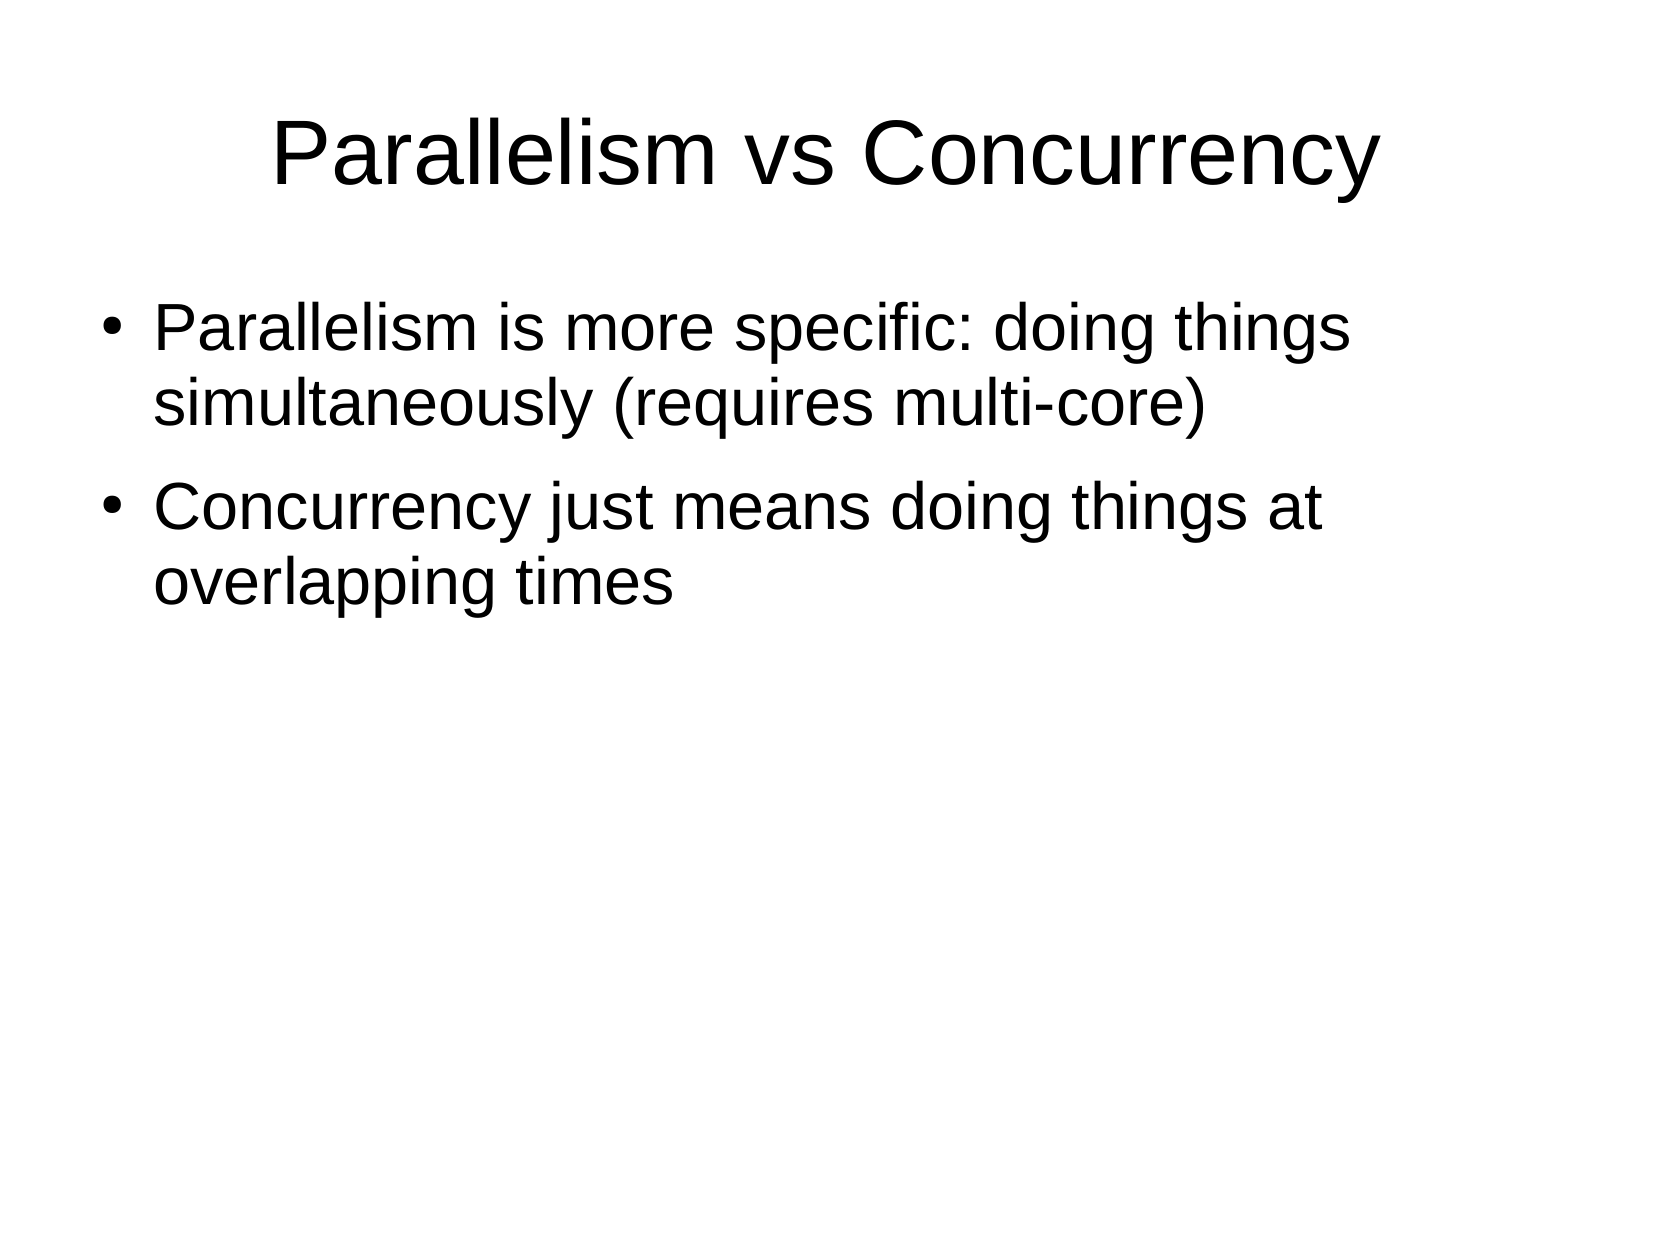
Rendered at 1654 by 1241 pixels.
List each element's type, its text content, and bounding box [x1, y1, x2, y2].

title Parallelism vs Concurrency [82, 49, 1571, 257]
list Parallelism is more specific: doing things simultaneously (requires multi-core) Concurrency just means doing things at overlapping times [82, 290, 1571, 1010]
